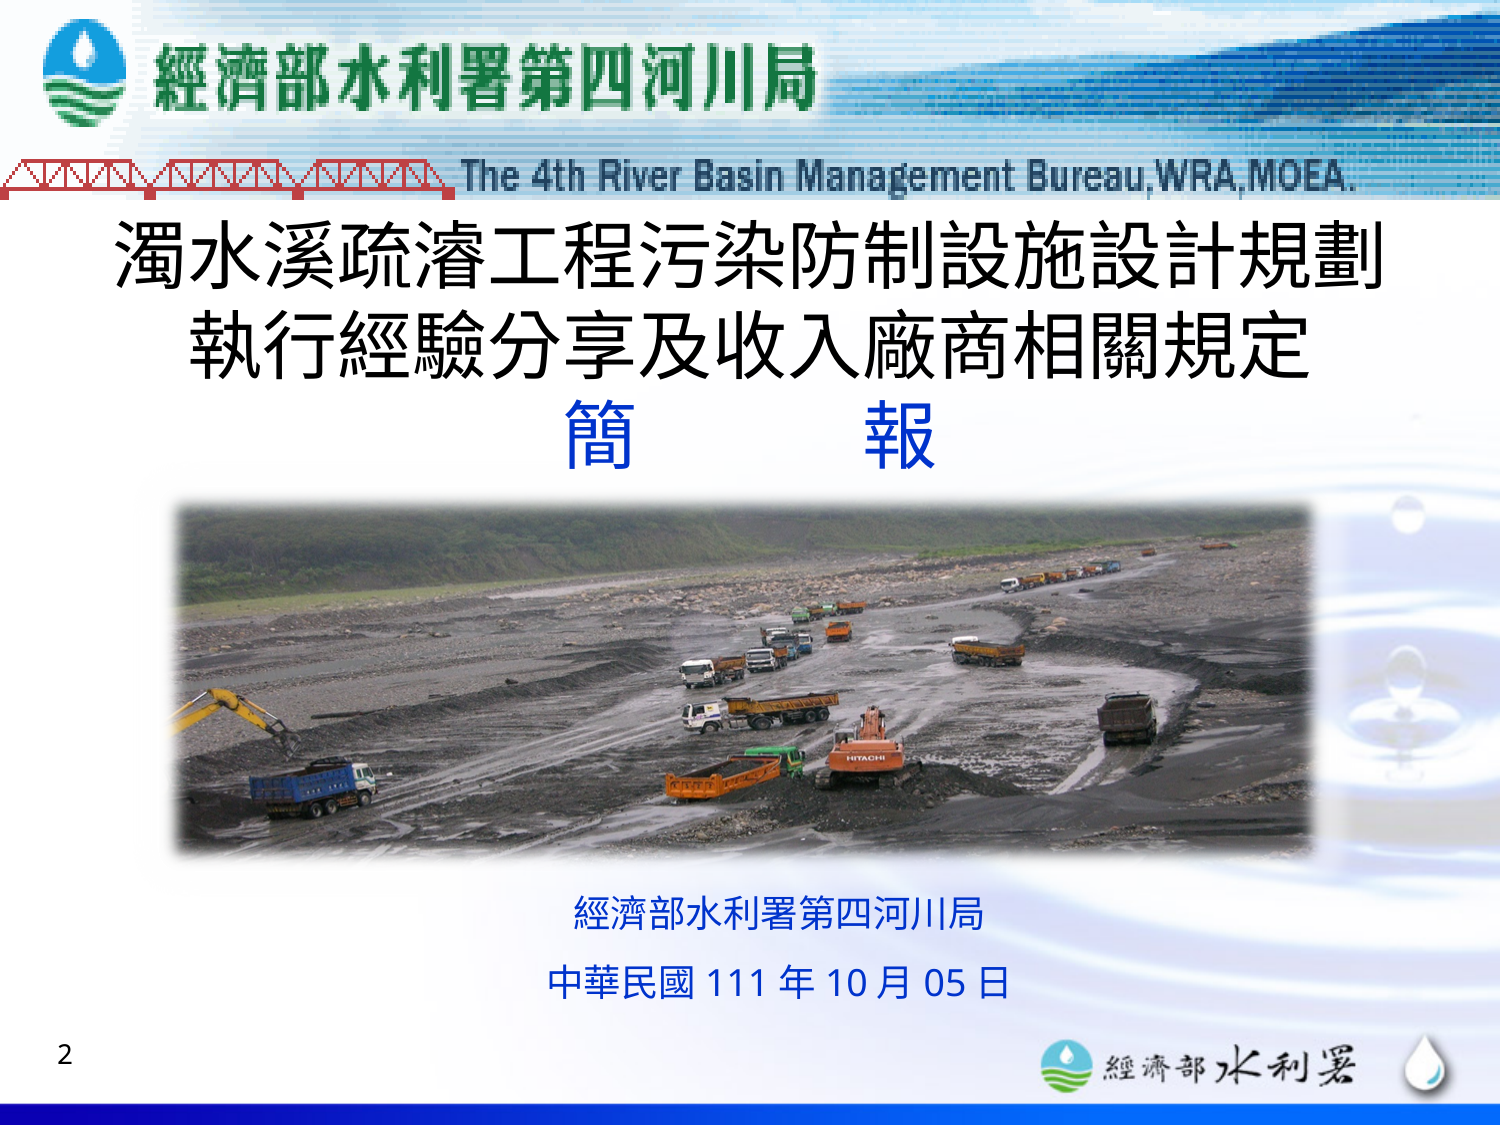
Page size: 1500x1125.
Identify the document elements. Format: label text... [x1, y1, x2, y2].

text_box 經濟部水利署第四河川局 中華民國111年10月05日 [442, 882, 1117, 1012]
text_box 濁水溪疏濬工程污染防制設施設計規劃執行經驗分享及收入廠商相關規定 簡 報 [88, 196, 1411, 492]
picture [0, 0, 1500, 1125]
text_box <編號> [23, 1018, 100, 1094]
